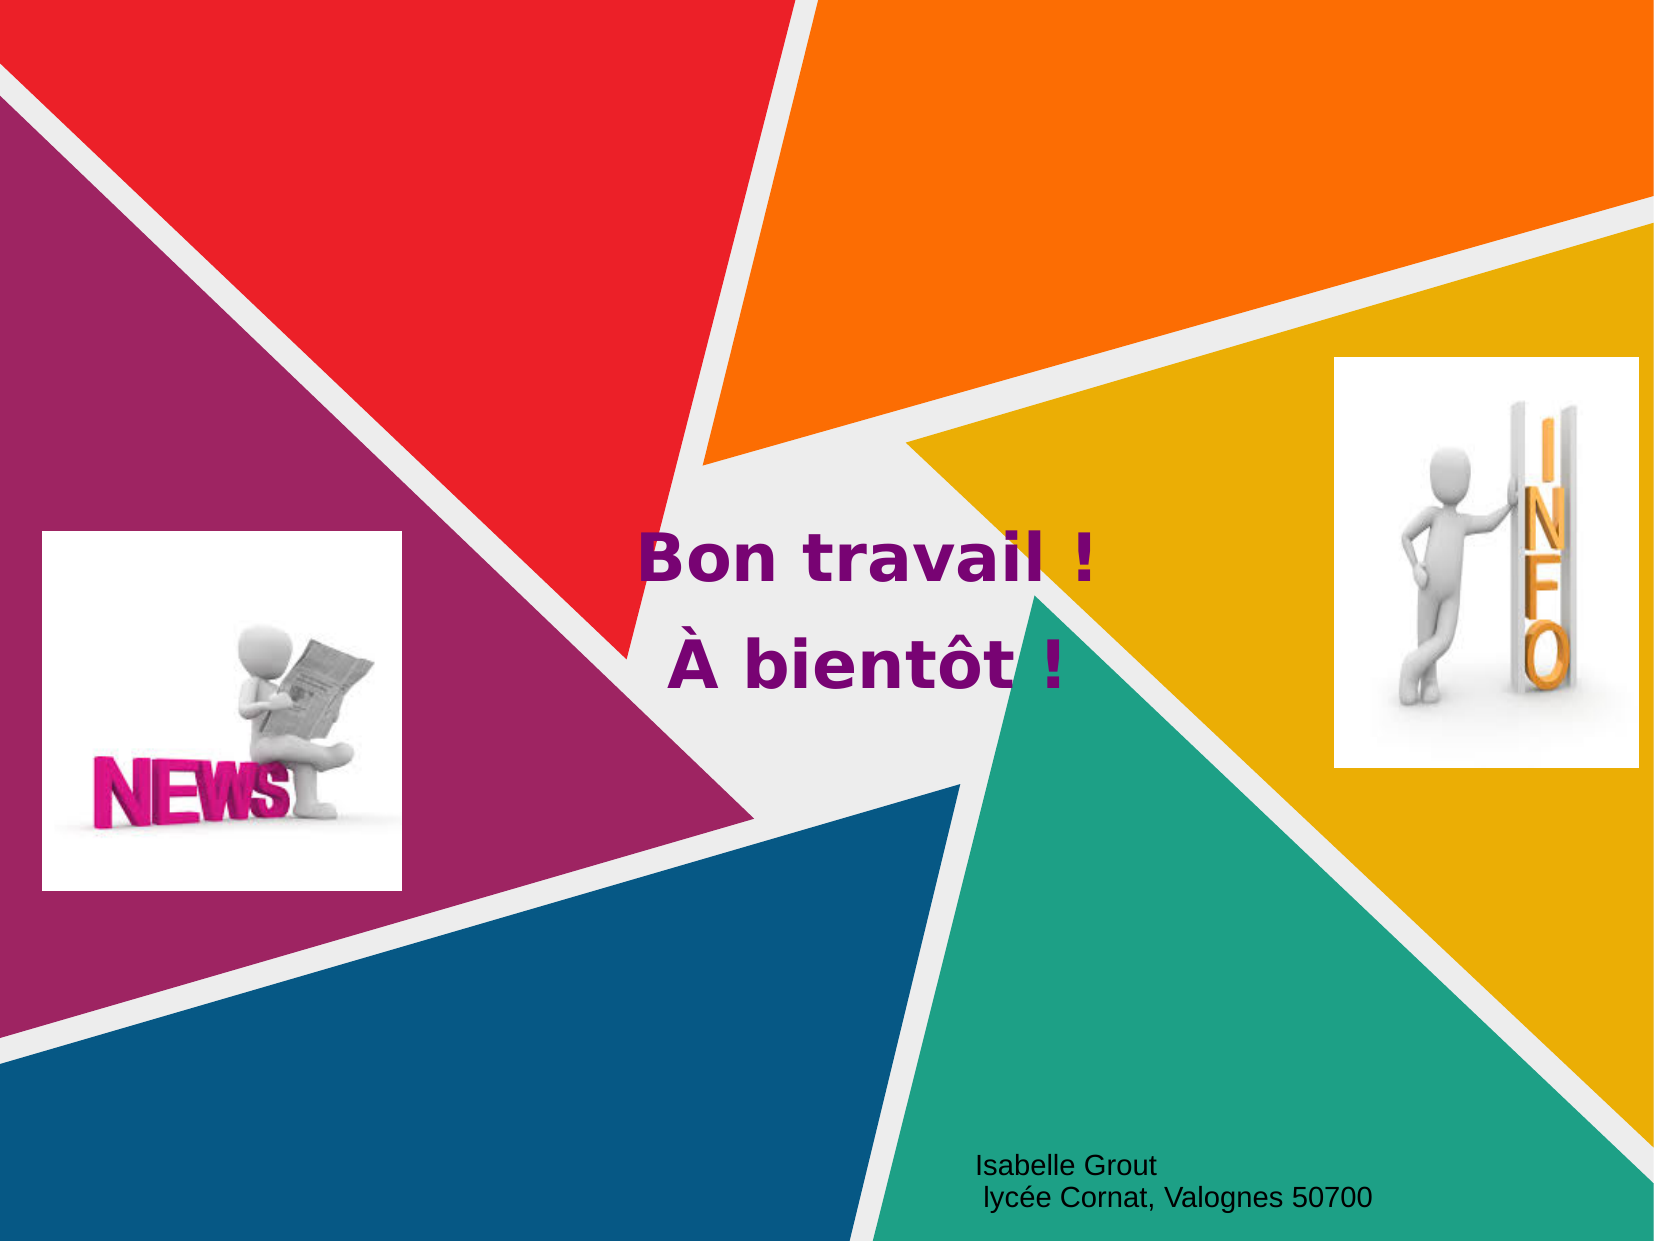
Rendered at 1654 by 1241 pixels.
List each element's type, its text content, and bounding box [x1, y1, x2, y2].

picture [1334, 357, 1639, 768]
text_box Isabelle Grout lycée Cornat, Valognes 50700 [960, 1141, 1622, 1222]
picture [42, 531, 402, 891]
list Bon travail ! À bientôt ! [590, 519, 1146, 740]
